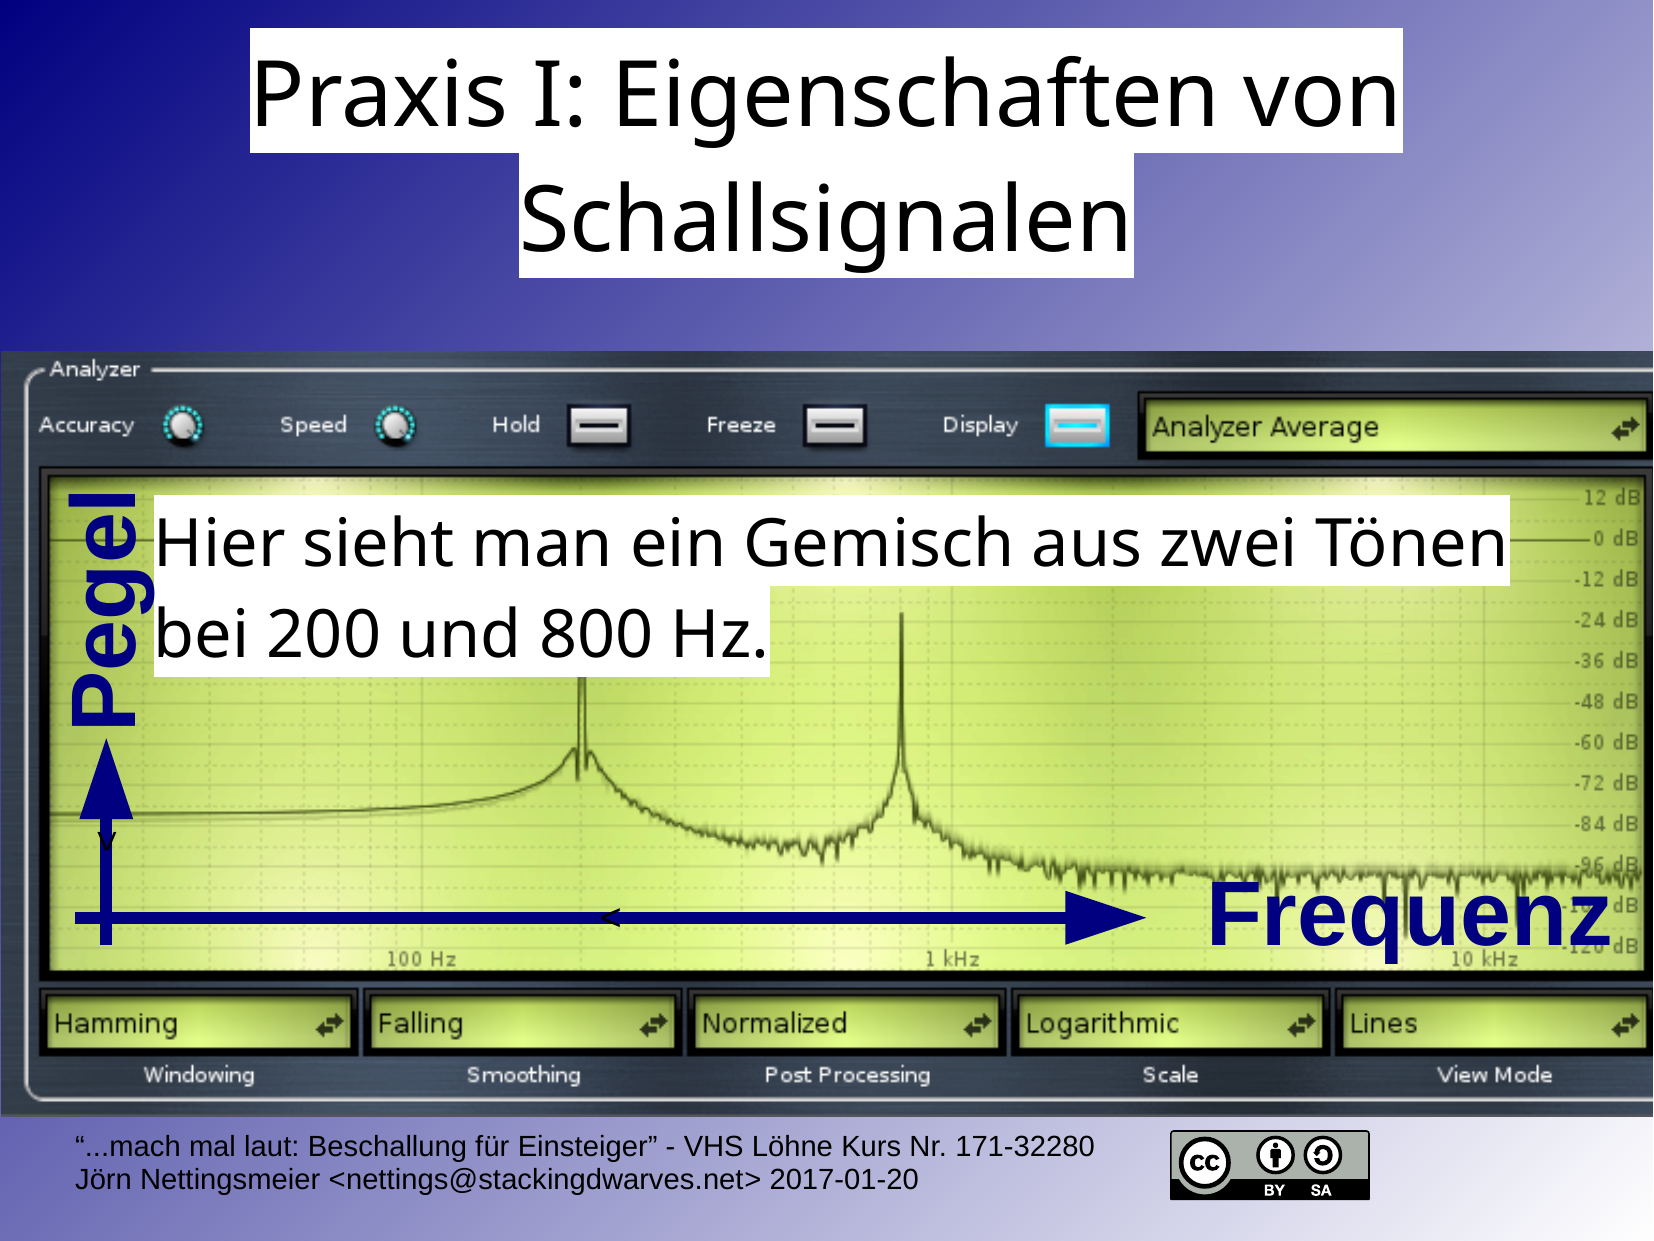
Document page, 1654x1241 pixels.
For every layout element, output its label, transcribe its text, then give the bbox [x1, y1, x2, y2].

title Praxis I: Eigenschaften von Schallsignalen [82, 27, 1571, 279]
picture [1, 351, 1653, 1117]
list Hier sieht man ein Gemisch aus zwei Tönen bei 200 und 800 Hz. [110, 495, 1571, 815]
text_box Pegel [45, 472, 163, 748]
text_box Frequenz [1191, 855, 1653, 973]
